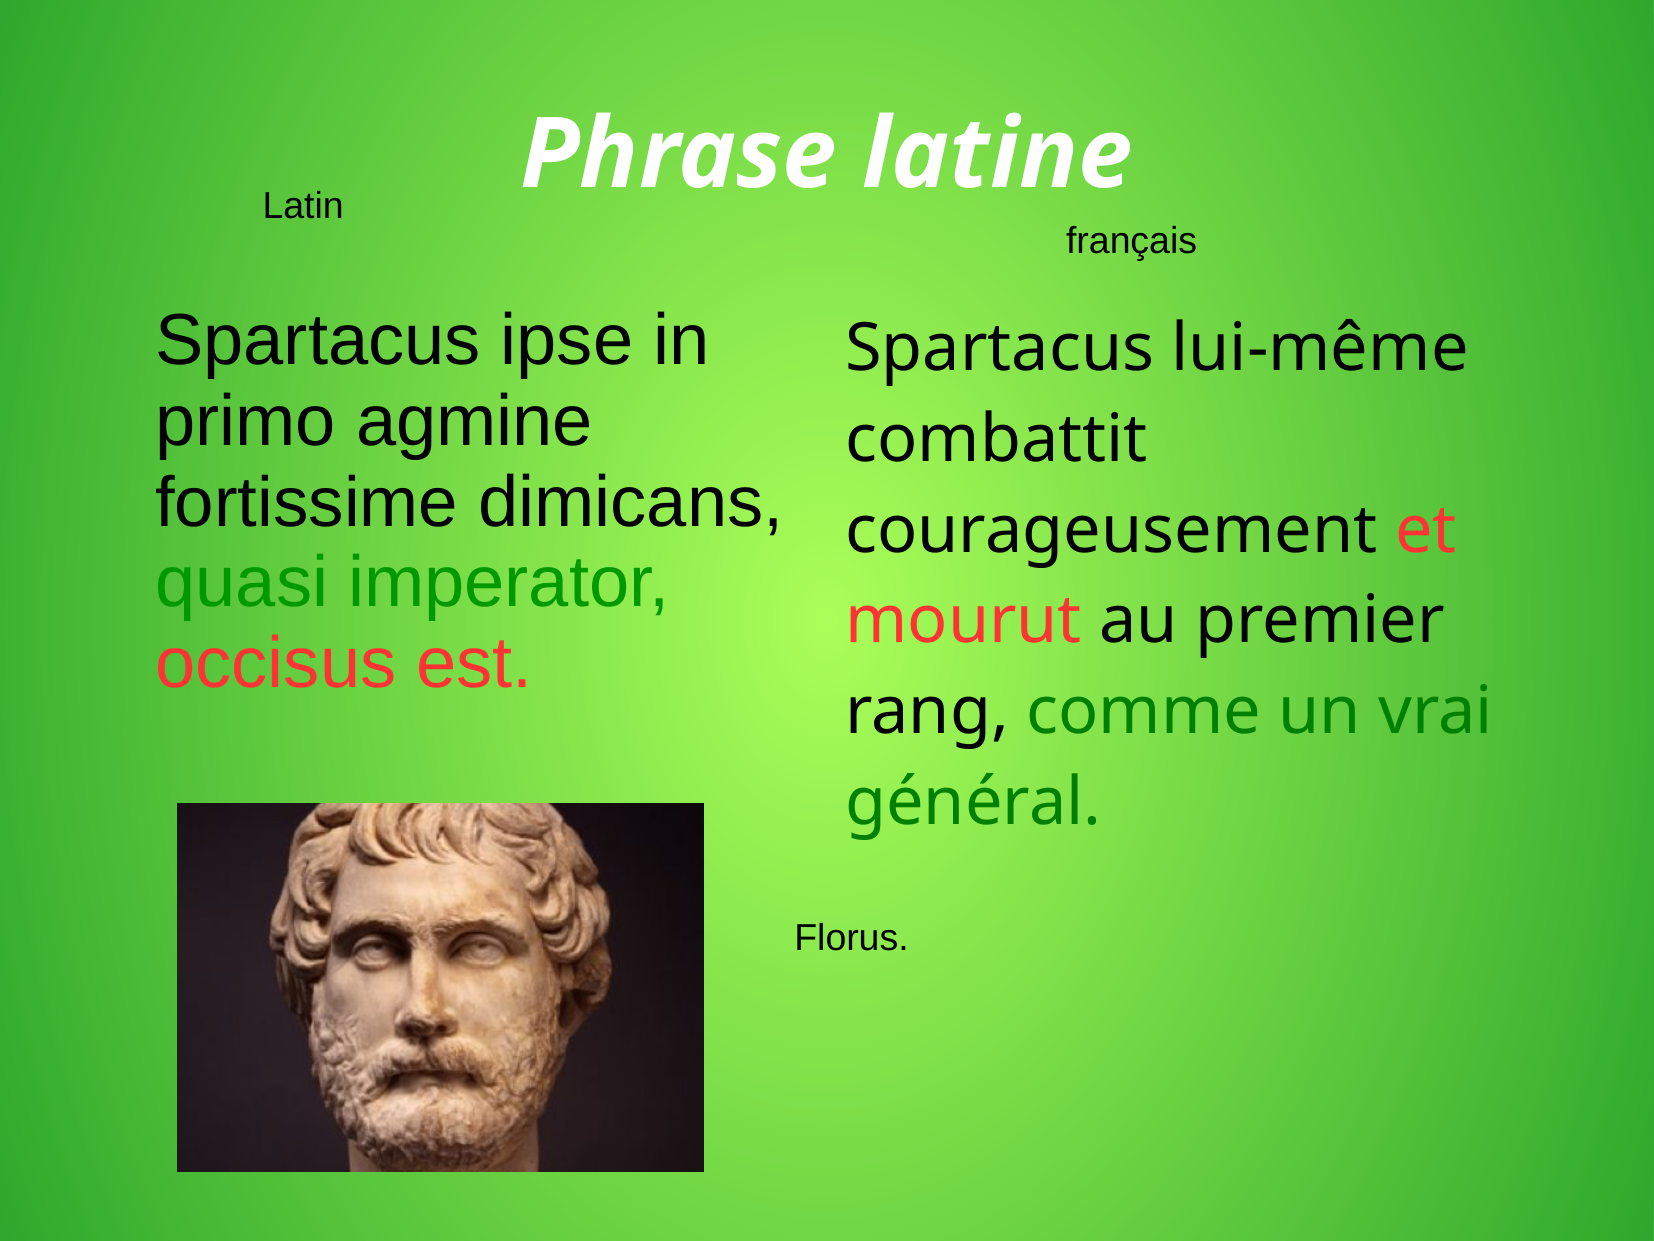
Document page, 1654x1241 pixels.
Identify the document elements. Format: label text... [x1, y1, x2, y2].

text_box français [1051, 212, 1212, 270]
list Spartacus ipse in primo agmine fortissime dimicans, quasi imperator, occisus est. [84, 299, 811, 1019]
text_box Latin [248, 177, 508, 235]
text_box Florus. [779, 909, 1441, 967]
picture [177, 803, 704, 1172]
title Phrase latine [82, 47, 1571, 252]
list Spartacus lui-même combattit courageusement et mourut au premier rang, comme un vrai général. [845, 299, 1572, 1019]
